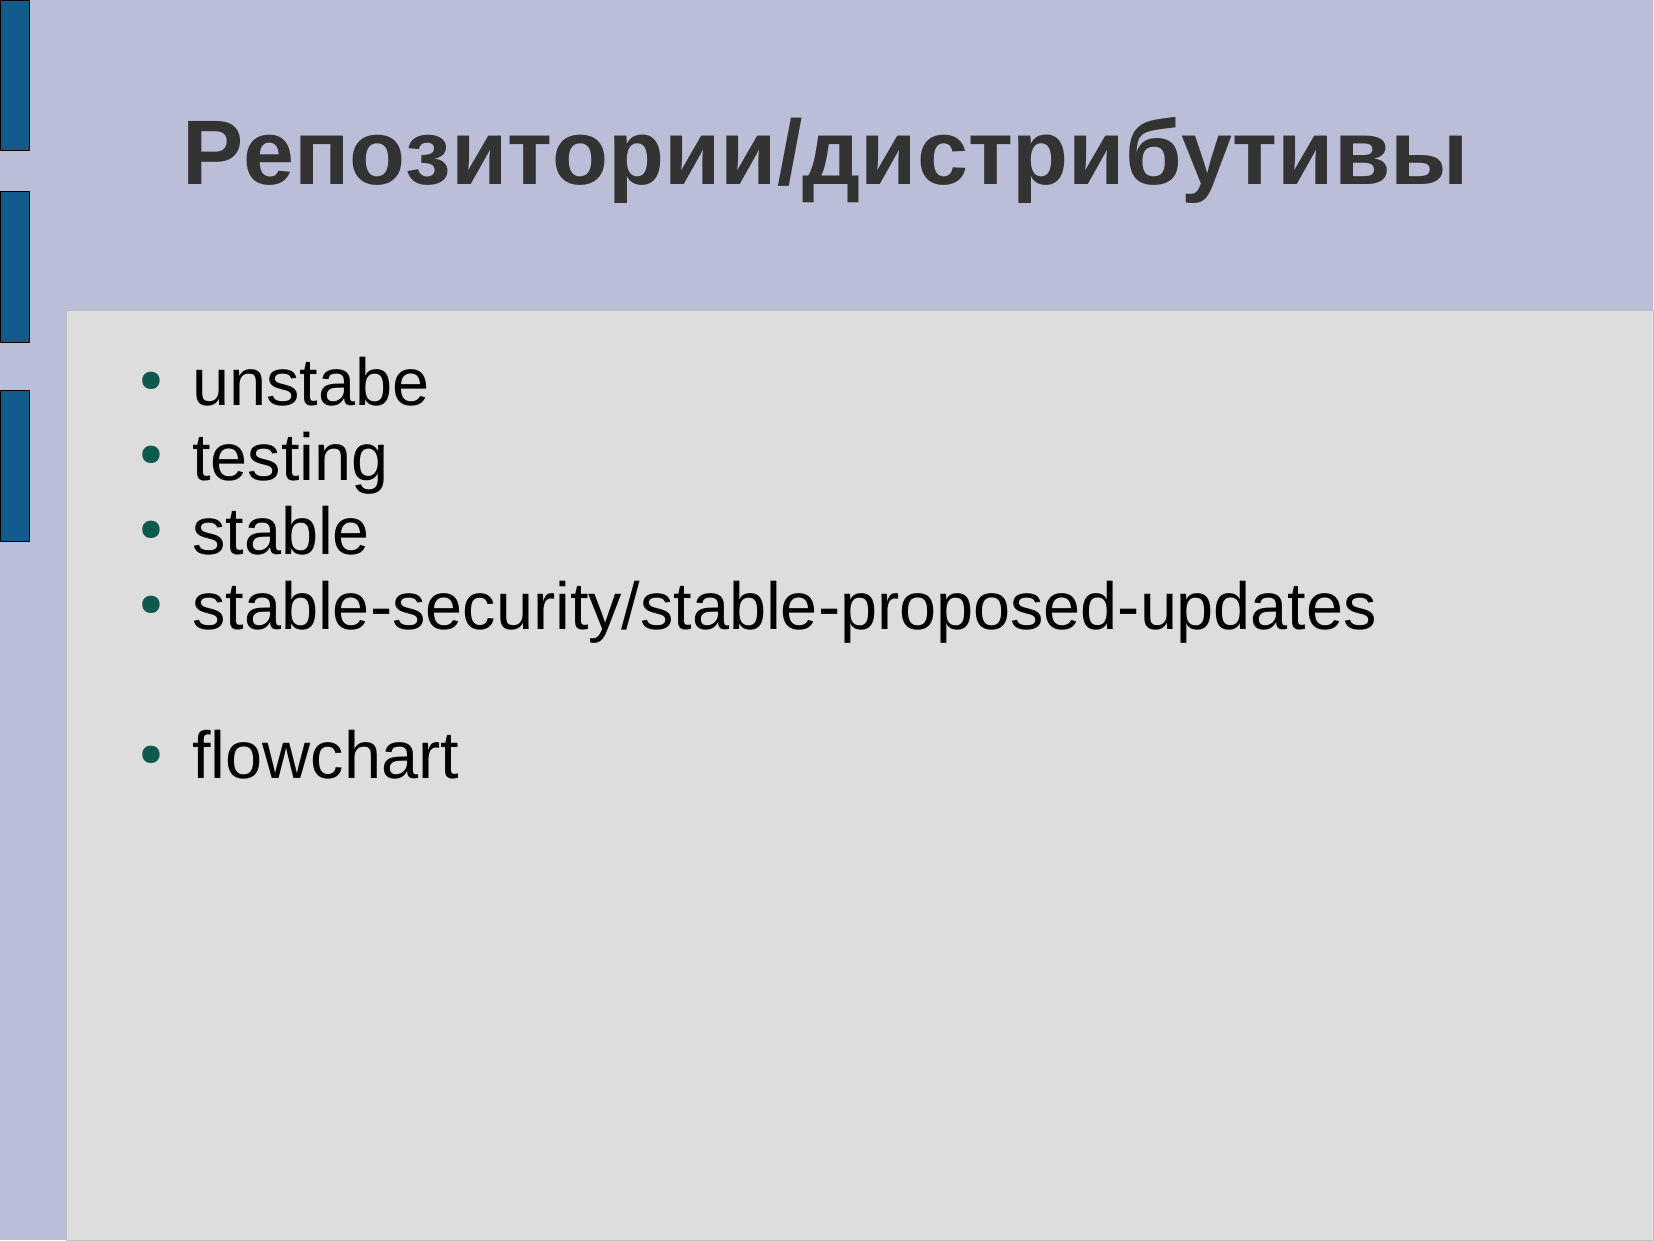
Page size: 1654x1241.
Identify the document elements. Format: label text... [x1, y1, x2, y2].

list unstabe testing stable stable-security/stable-proposed-updates flowchart [121, 344, 1534, 1164]
title Репозитории/дистрибутивы [82, 56, 1571, 250]
